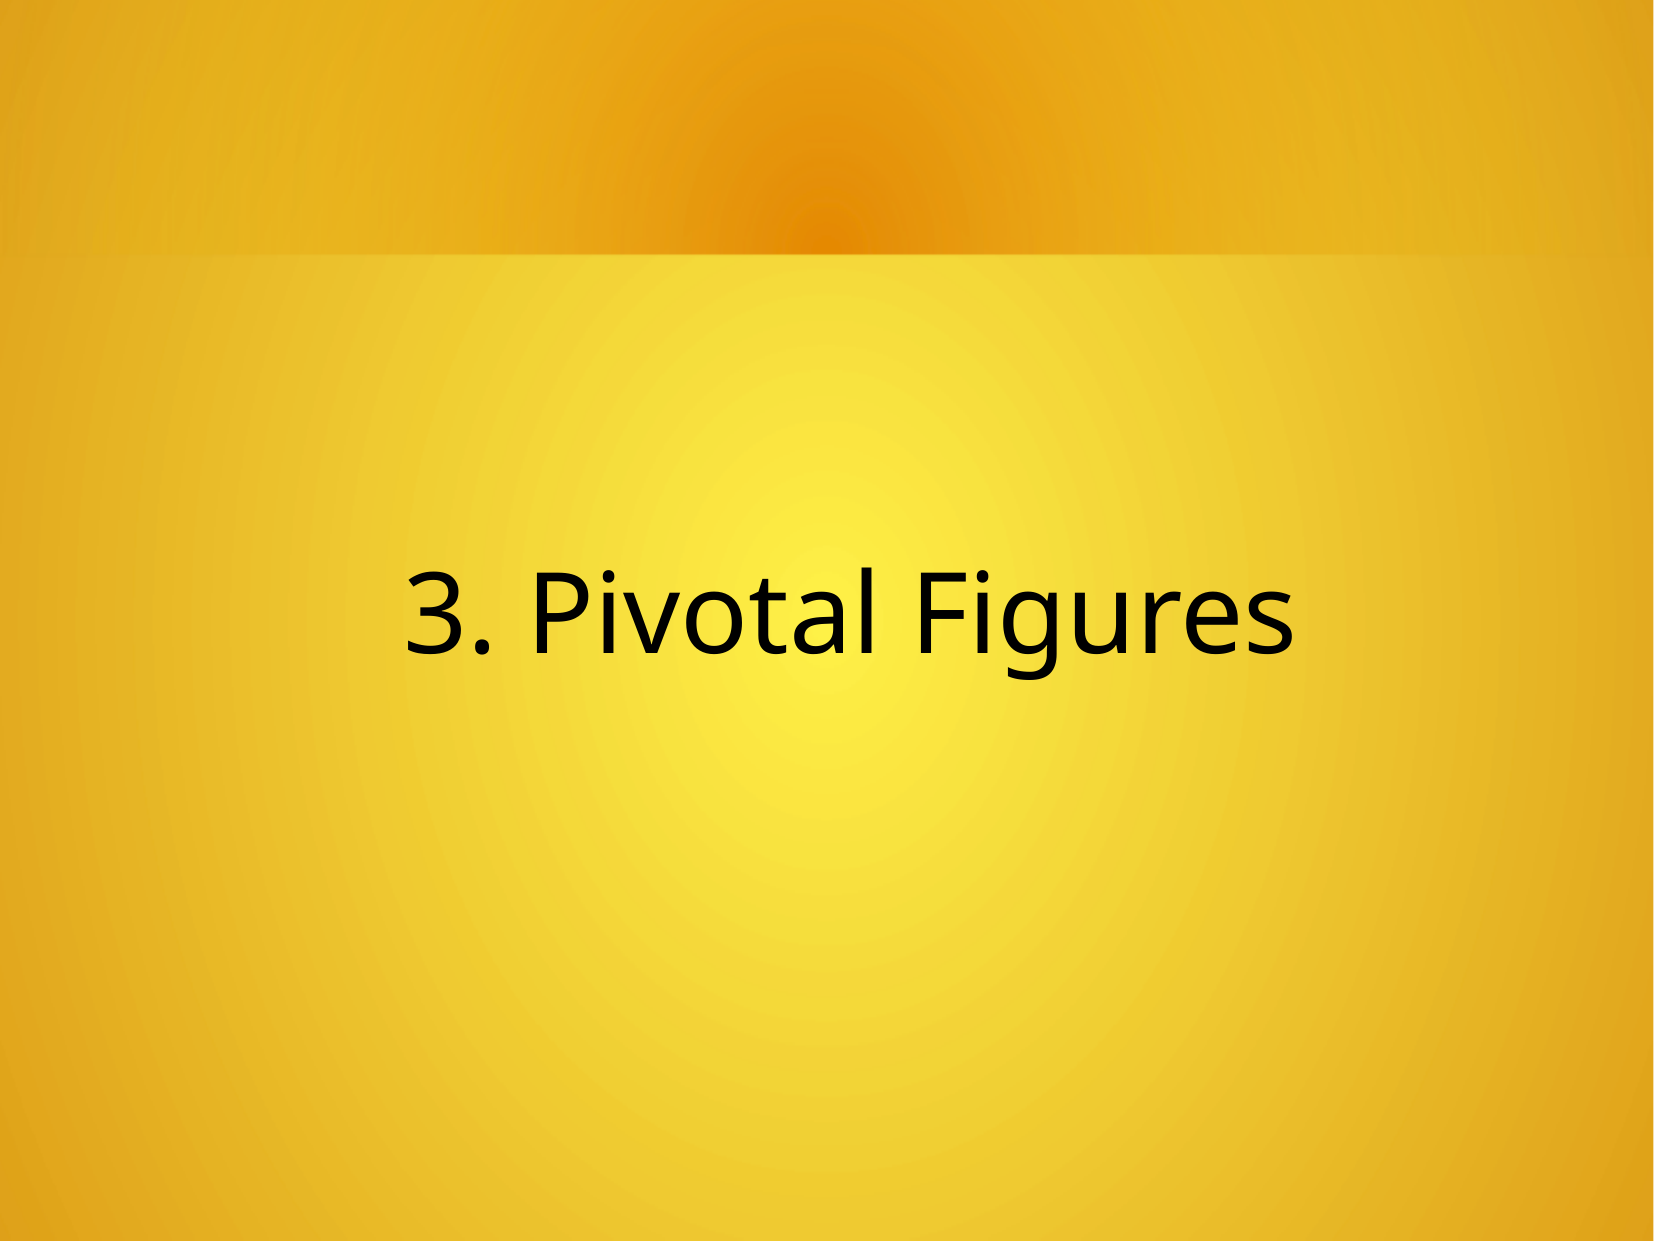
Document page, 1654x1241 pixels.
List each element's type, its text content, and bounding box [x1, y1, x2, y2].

subtitle 3. Pivotal Figures [86, 123, 1576, 1096]
picture [0, 0, 1654, 1241]
